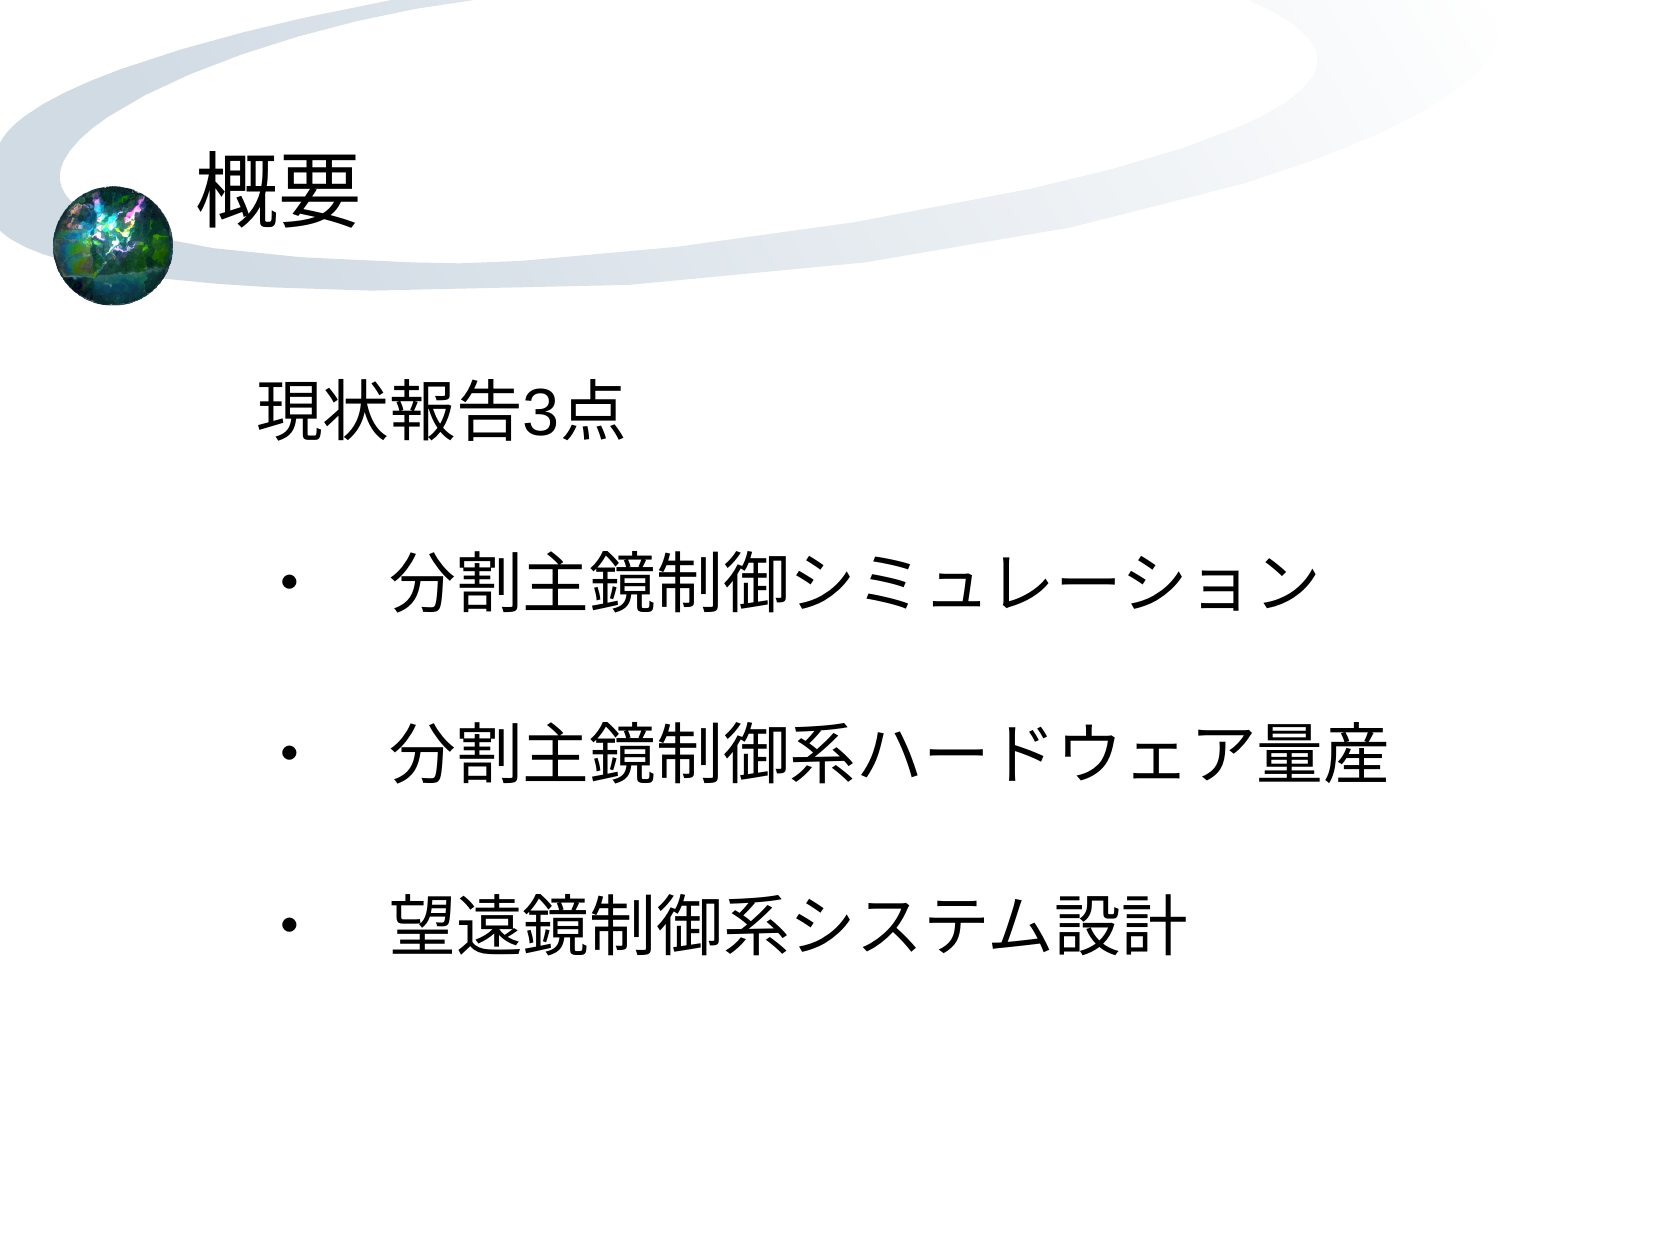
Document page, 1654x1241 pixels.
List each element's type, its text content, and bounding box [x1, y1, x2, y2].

text_box 概要 [180, 117, 1527, 216]
text_box 現状報告3点 ・ 分割主鏡制御シミュレーション ・ 分割主鏡制御系ハードウェア量産 ・ 望遠鏡制御系システム設計 [241, 350, 1604, 841]
picture [43, 175, 182, 314]
